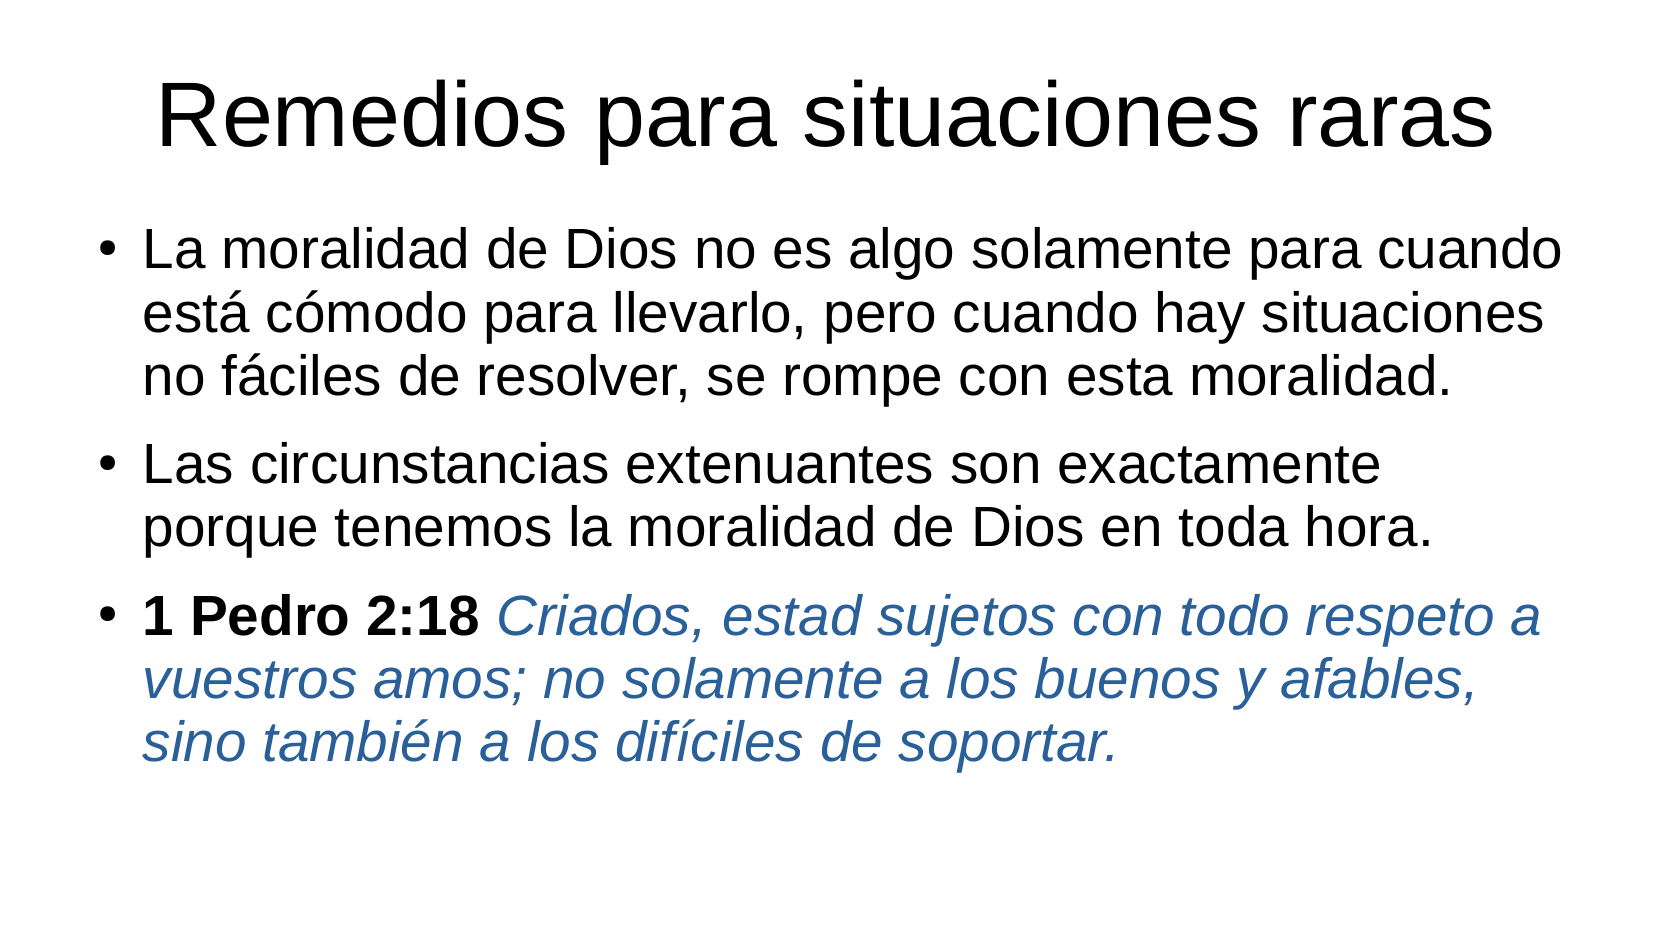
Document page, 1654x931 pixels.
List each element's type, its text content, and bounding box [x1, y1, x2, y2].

title Remedios para situaciones raras [82, 37, 1571, 193]
list La moralidad de Dios no es algo solamente para cuando está cómodo para llevarlo, pero cuando hay situaciones no fáciles de resolver, se rompe con esta moralidad. Las circunstancias extenuantes son exactamente porque tenemos la moralidad de Dios en toda hora. 1 Pedro 2:18 Criados, estad sujetos con todo respeto a vuestros amos; no solamente a los buenos y afables, sino también a los difíciles de soportar. [82, 217, 1571, 826]
